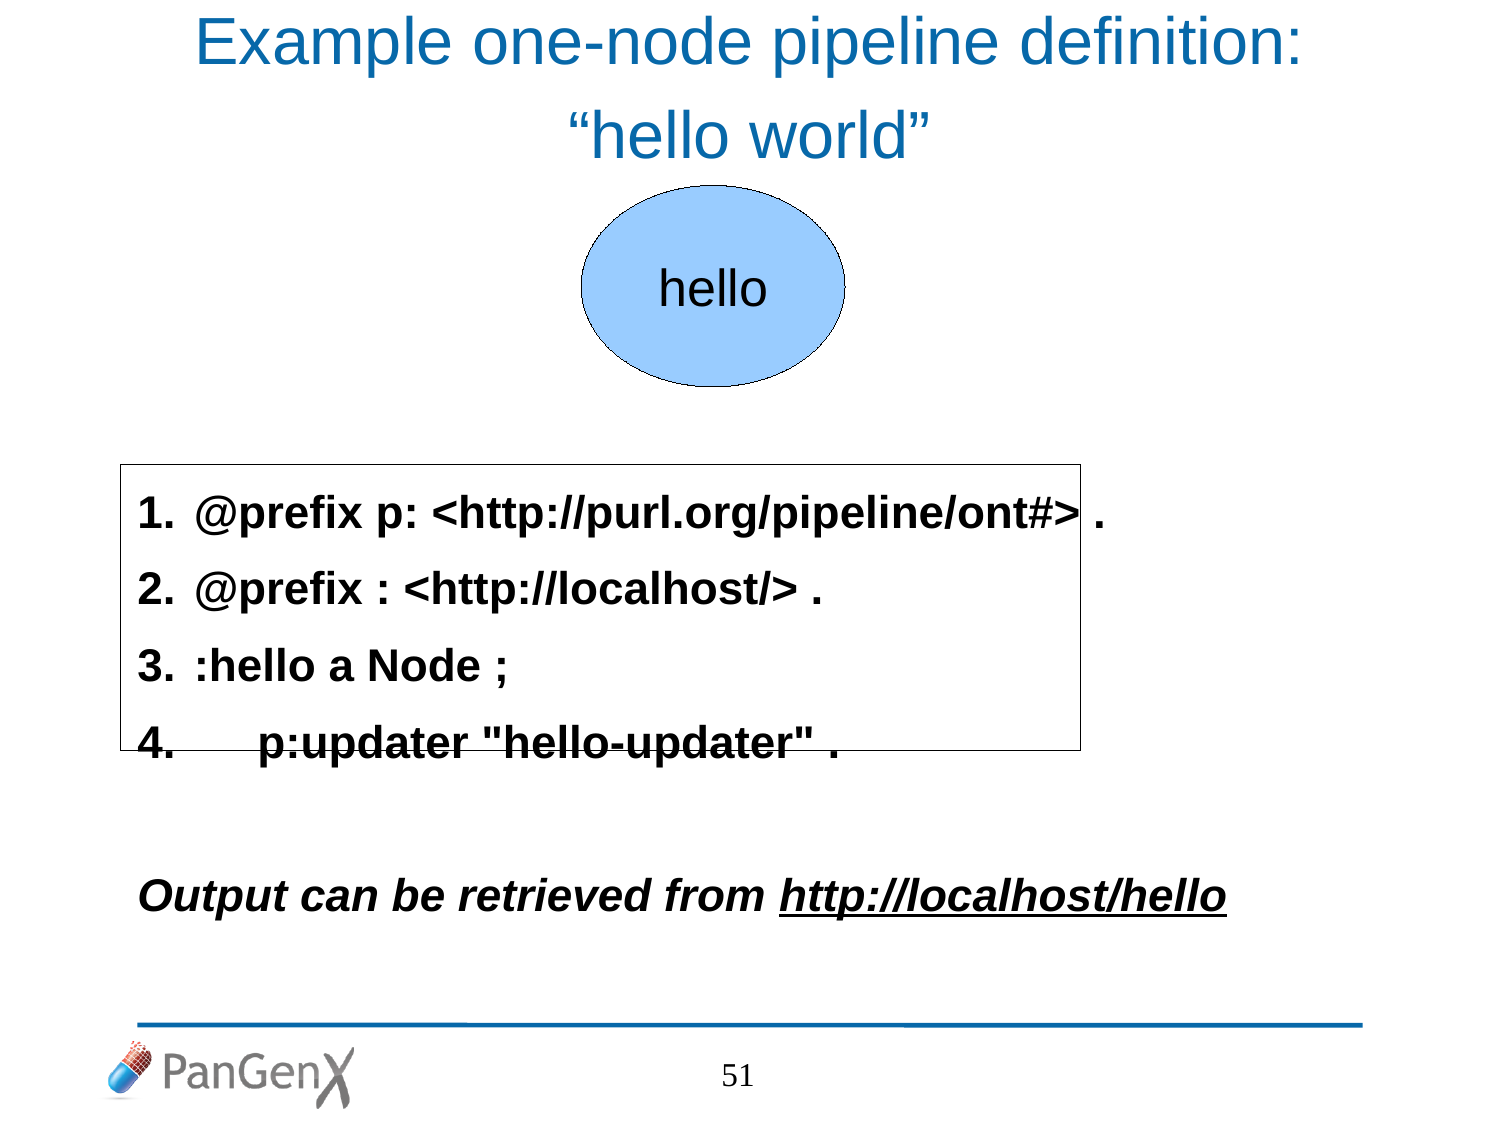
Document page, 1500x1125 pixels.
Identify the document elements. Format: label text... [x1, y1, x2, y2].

title Example one-node pipeline definition: “hello world” [0, 0, 1500, 180]
picture [89, 1041, 354, 1109]
list @prefix p: <http://purl.org/pipeline/ont#> . @prefix : <http://localhost/> . :hello a Node ; p:updater "hello-updater" . Output can be retrieved from http://localhost/hello [115, 464, 1387, 1005]
text_box hello [581, 185, 846, 387]
list @prefix p: <http://purl.org/pipeline/ont#> . @prefix : <http://localhost/> . :hello a Node ; p:updater "hello-updater" . Output can be retrieved from http://localhost/hello [121, 465, 1080, 750]
